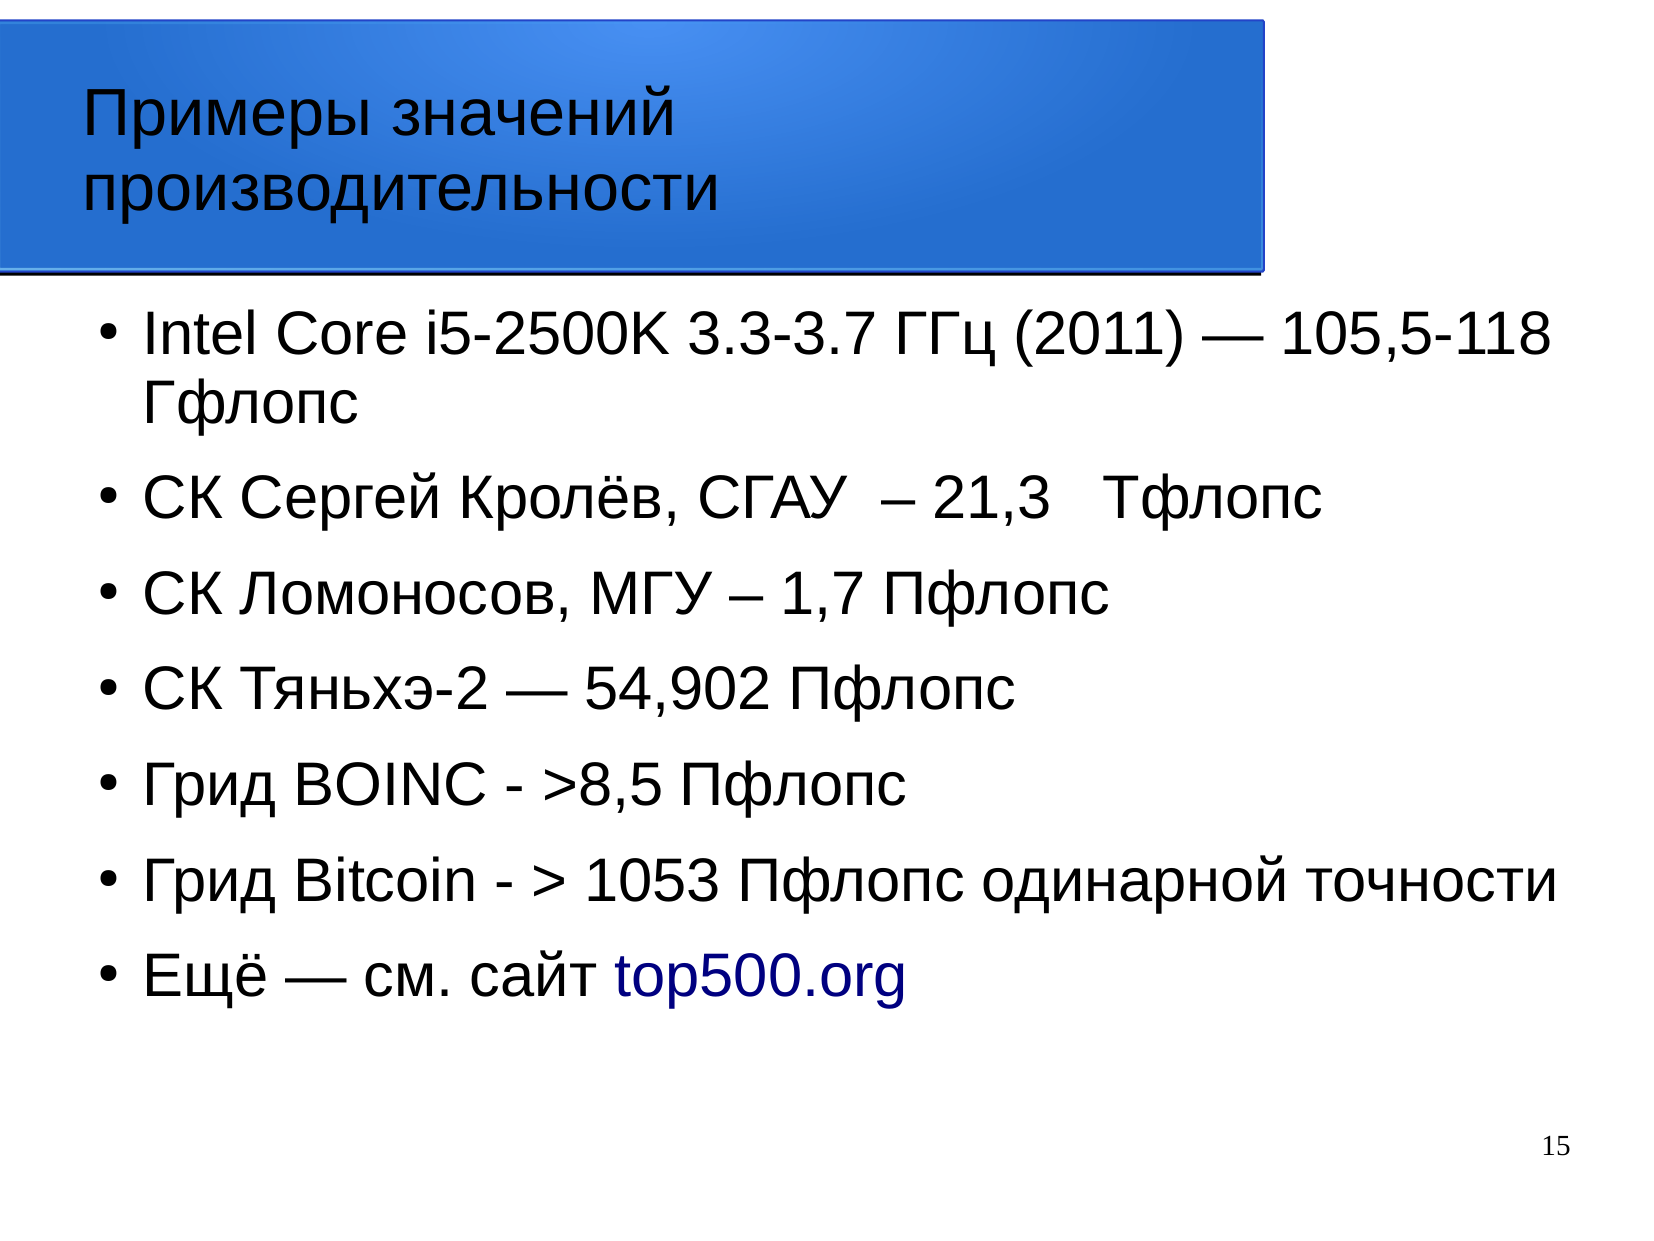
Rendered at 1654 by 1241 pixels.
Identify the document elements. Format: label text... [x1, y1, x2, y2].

list Intel Core i5-2500K 3.3-3.7 ГГц (2011) — 105,5-118 Гфлопс СК Сергей Кролёв, СГАУ – 21,3 Тфлопс СК Ломоносов, МГУ – 1,7 Пфлопс СК Тяньхэ-2 — 54,902 Пфлопс Грид BOINC - >8,5 Пфлопс Грид Bitcoin - > 1053 Пфлопс одинарной точности Ещё — см. сайт top500.org [82, 299, 1571, 1019]
title Примеры значений производительности [82, 47, 1235, 252]
